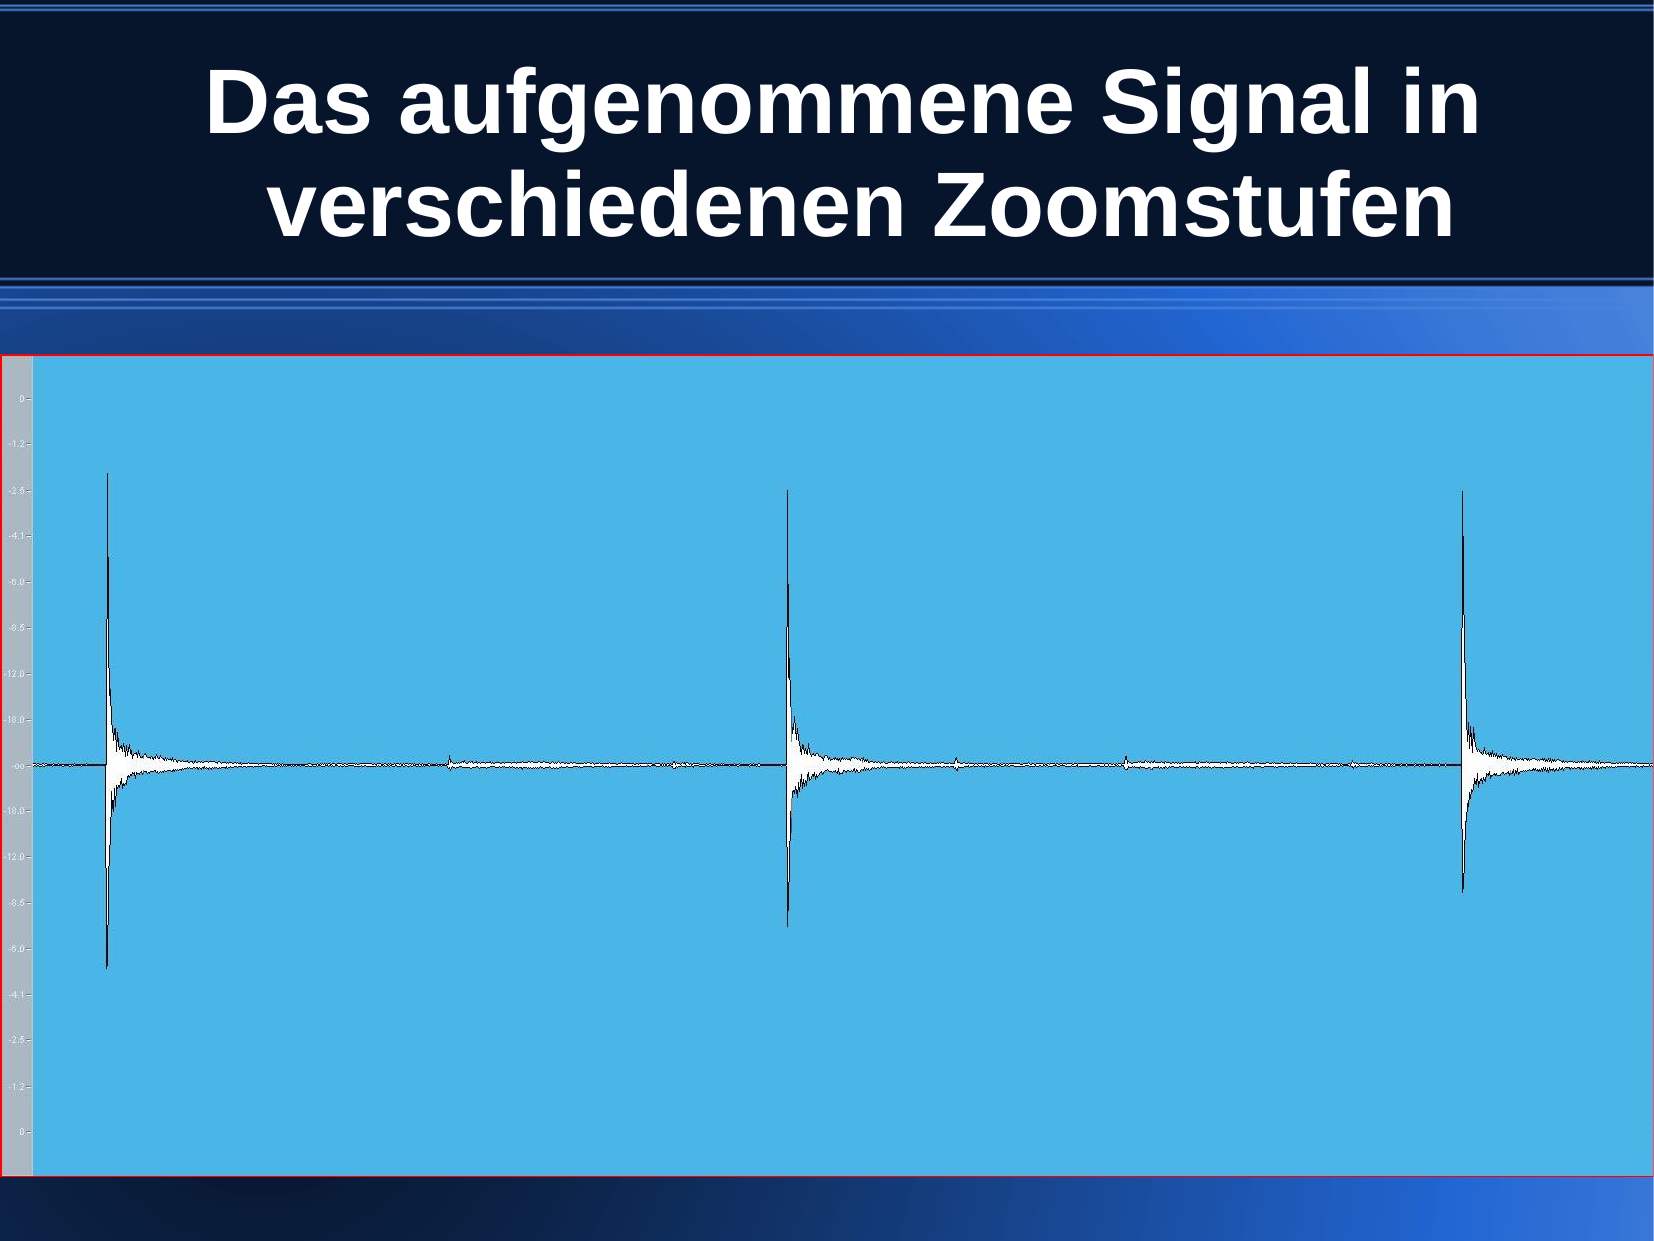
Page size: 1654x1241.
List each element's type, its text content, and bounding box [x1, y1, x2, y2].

title Das aufgenommene Signal in verschiedenen Zoomstufen [82, 50, 1571, 256]
picture [0, 0, 1654, 1241]
